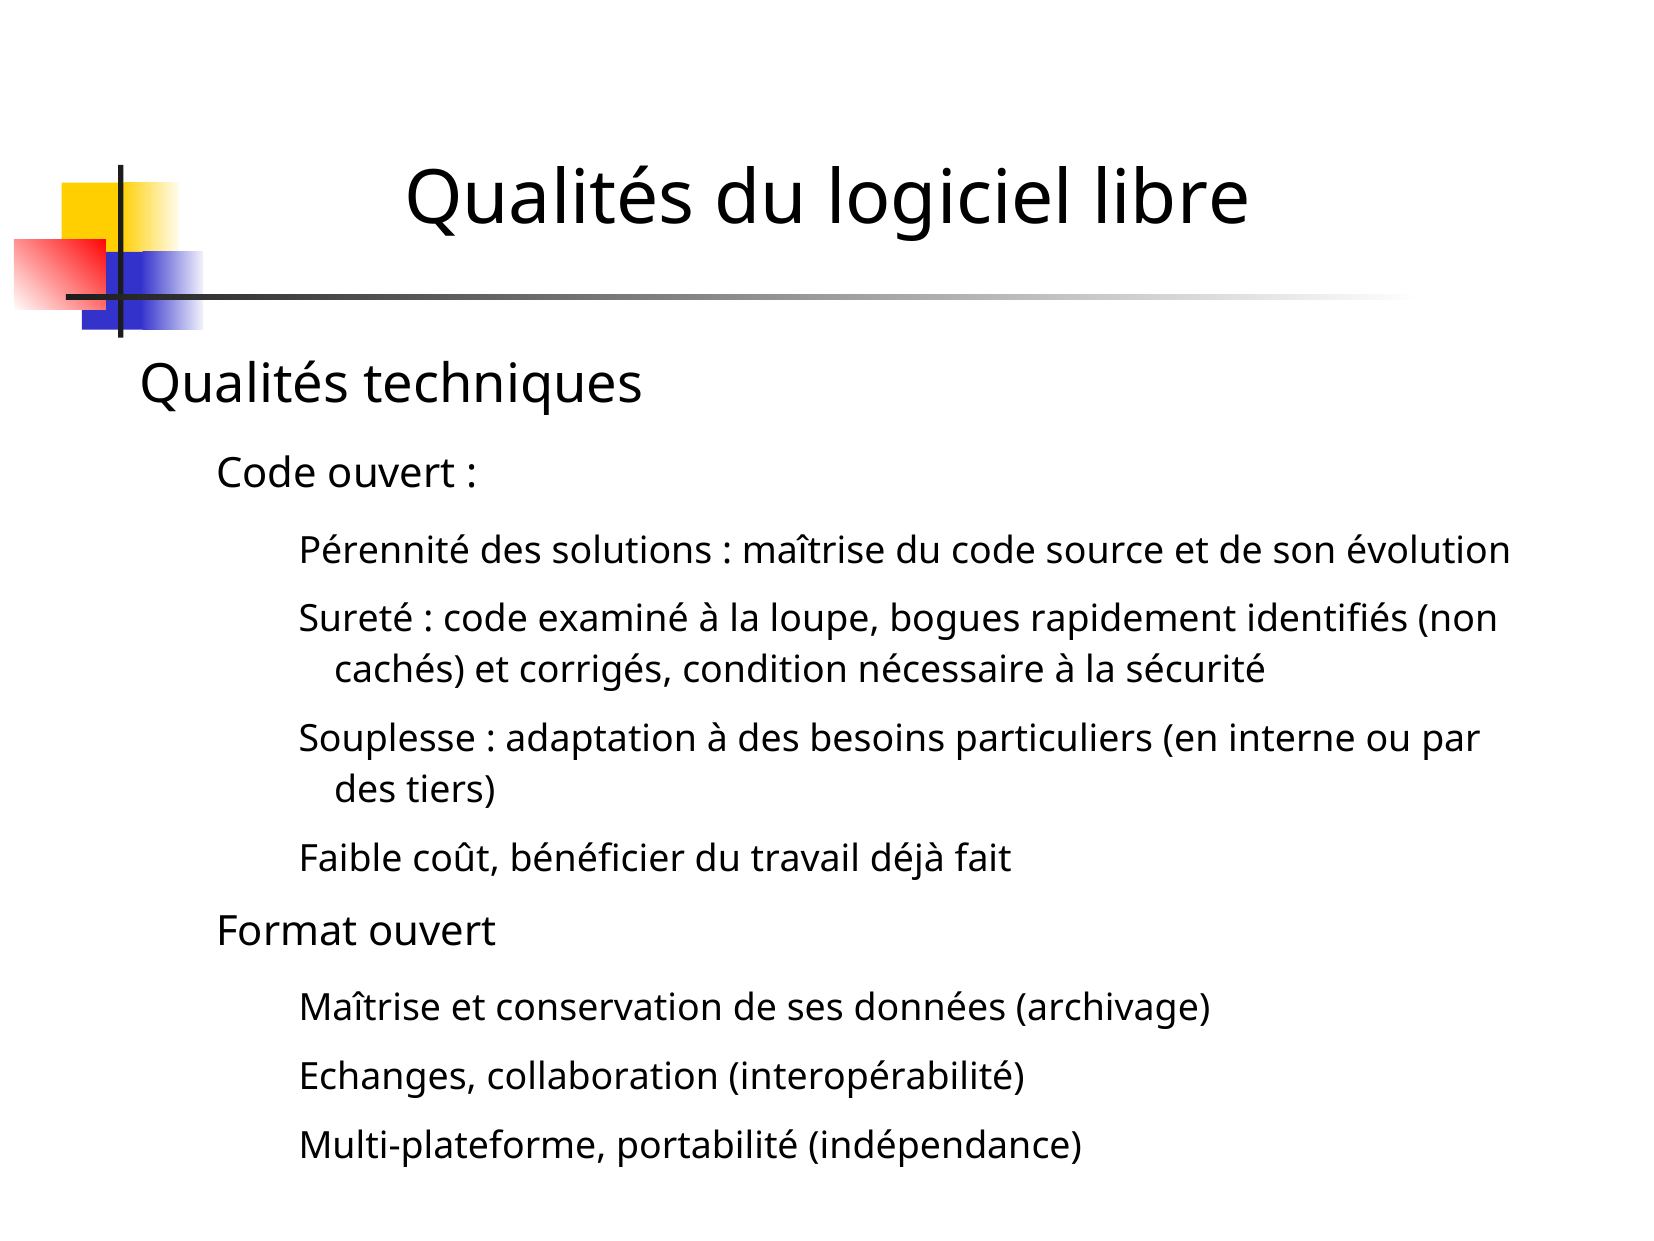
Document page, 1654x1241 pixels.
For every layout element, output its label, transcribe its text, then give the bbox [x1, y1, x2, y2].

list Qualités techniques Code ouvert : Pérennité des solutions : maîtrise du code source et de son évolution Sureté : code examiné à la loupe, bogues rapidement identifiés (non cachés) et corrigés, condition nécessaire à la sécurité Souplesse : adaptation à des besoins particuliers (en interne ou par des tiers) Faible coût, bénéficier du travail déjà fait Format ouvert Maîtrise et conservation de ses données (archivage) Echanges, collaboration (interopérabilité) Multi-plateforme, portabilité (indépendance) [121, 344, 1534, 1187]
title Qualités du logiciel libre [121, 91, 1534, 299]
